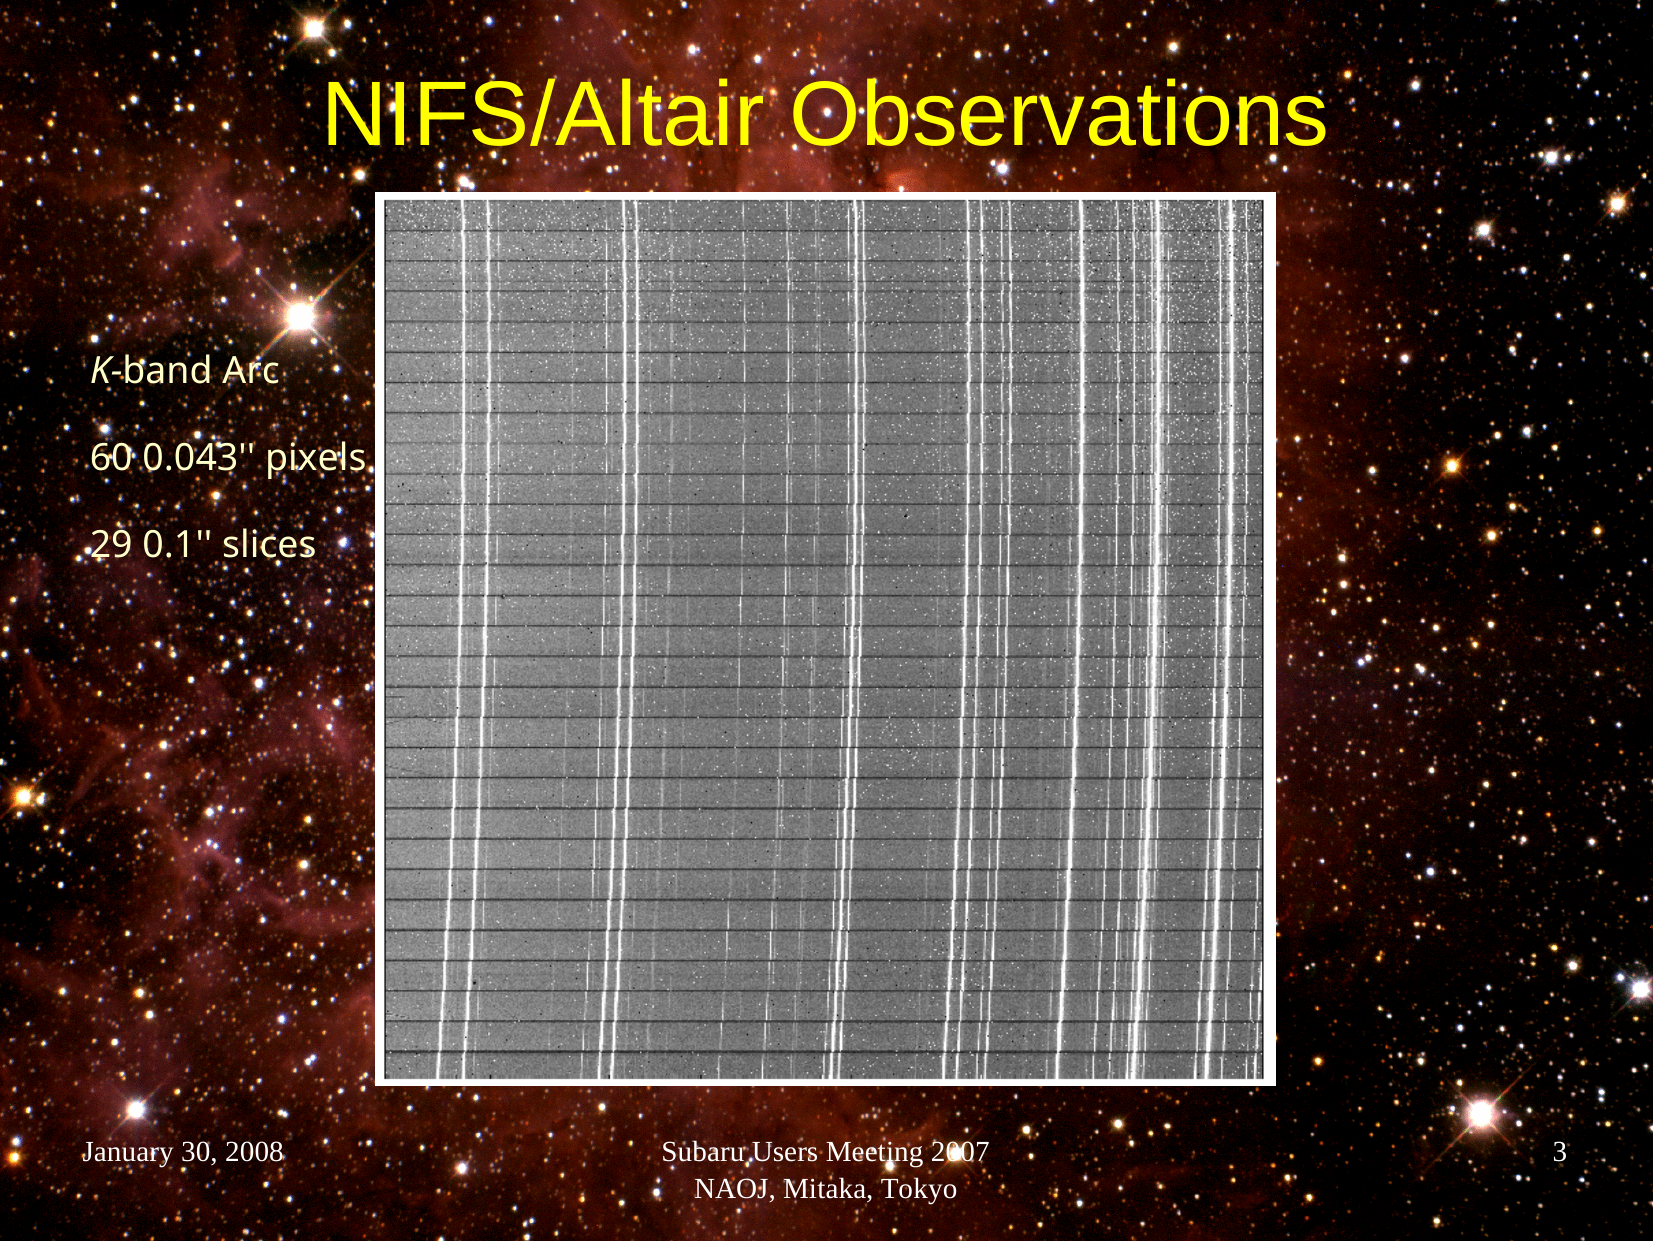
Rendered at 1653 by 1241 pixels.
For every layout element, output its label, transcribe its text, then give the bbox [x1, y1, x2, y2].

picture [0, 0, 1653, 1241]
title NIFS/Altair Observations [82, 16, 1571, 290]
text_box K-band Arc 60 0.043'' pixels 29 0.1'' slices [74, 300, 351, 579]
